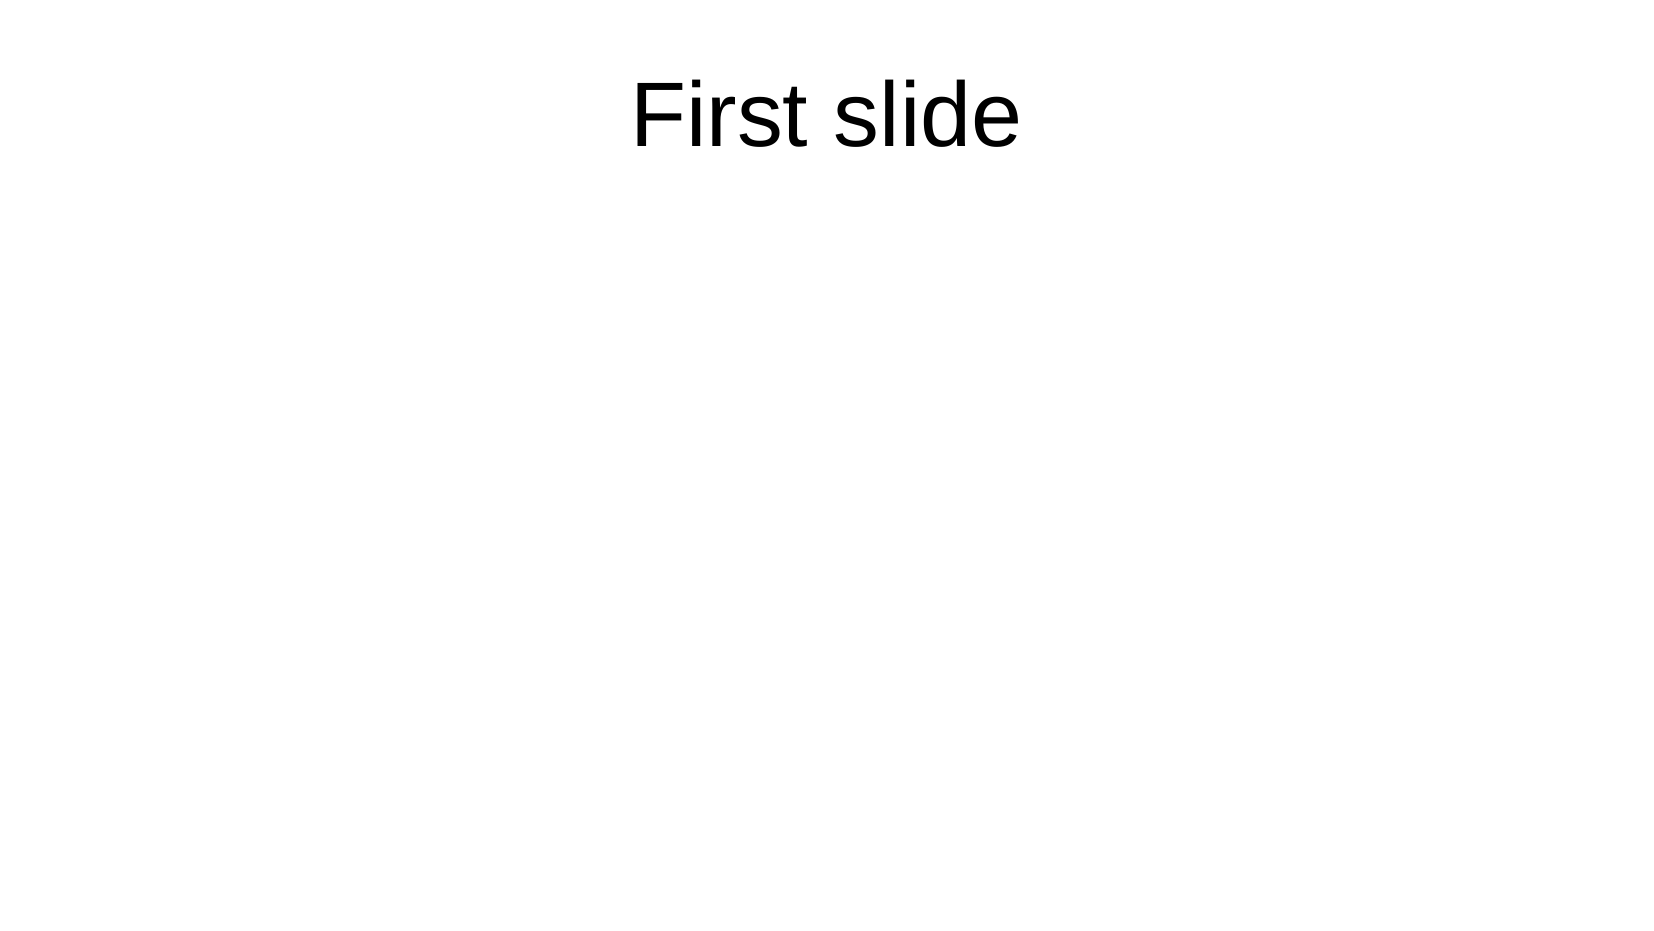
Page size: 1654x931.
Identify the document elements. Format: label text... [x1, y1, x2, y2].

title First slide [82, 37, 1571, 193]
